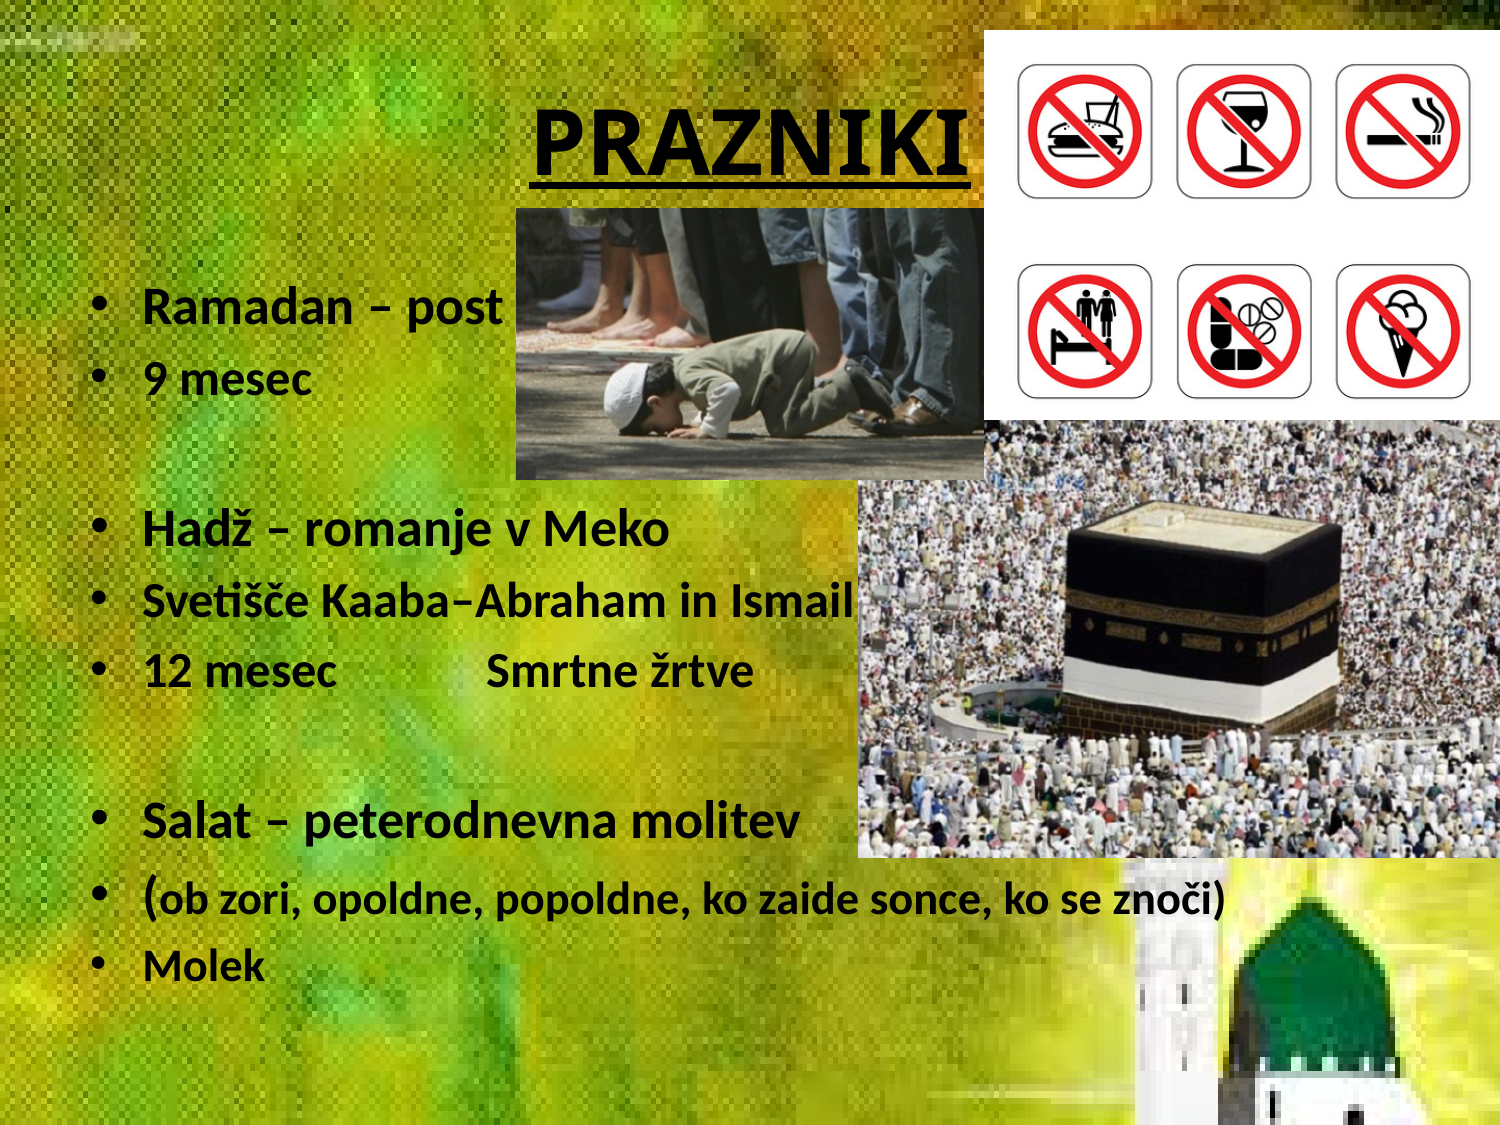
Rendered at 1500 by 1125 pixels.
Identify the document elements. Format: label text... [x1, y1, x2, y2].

title PRAZNIKI [75, 45, 984, 233]
picture [0, 0, 1500, 1125]
list Ramadan – post 9 mesec Hadž – romanje v Meko Svetišče Kaaba–Abraham in Ismail 12 mesec Smrtne žrtve Salat – peterodnevna molitev (ob zori, opoldne, popoldne, ko zaide sonce, ko se znoči) Molek [75, 262, 1425, 1005]
